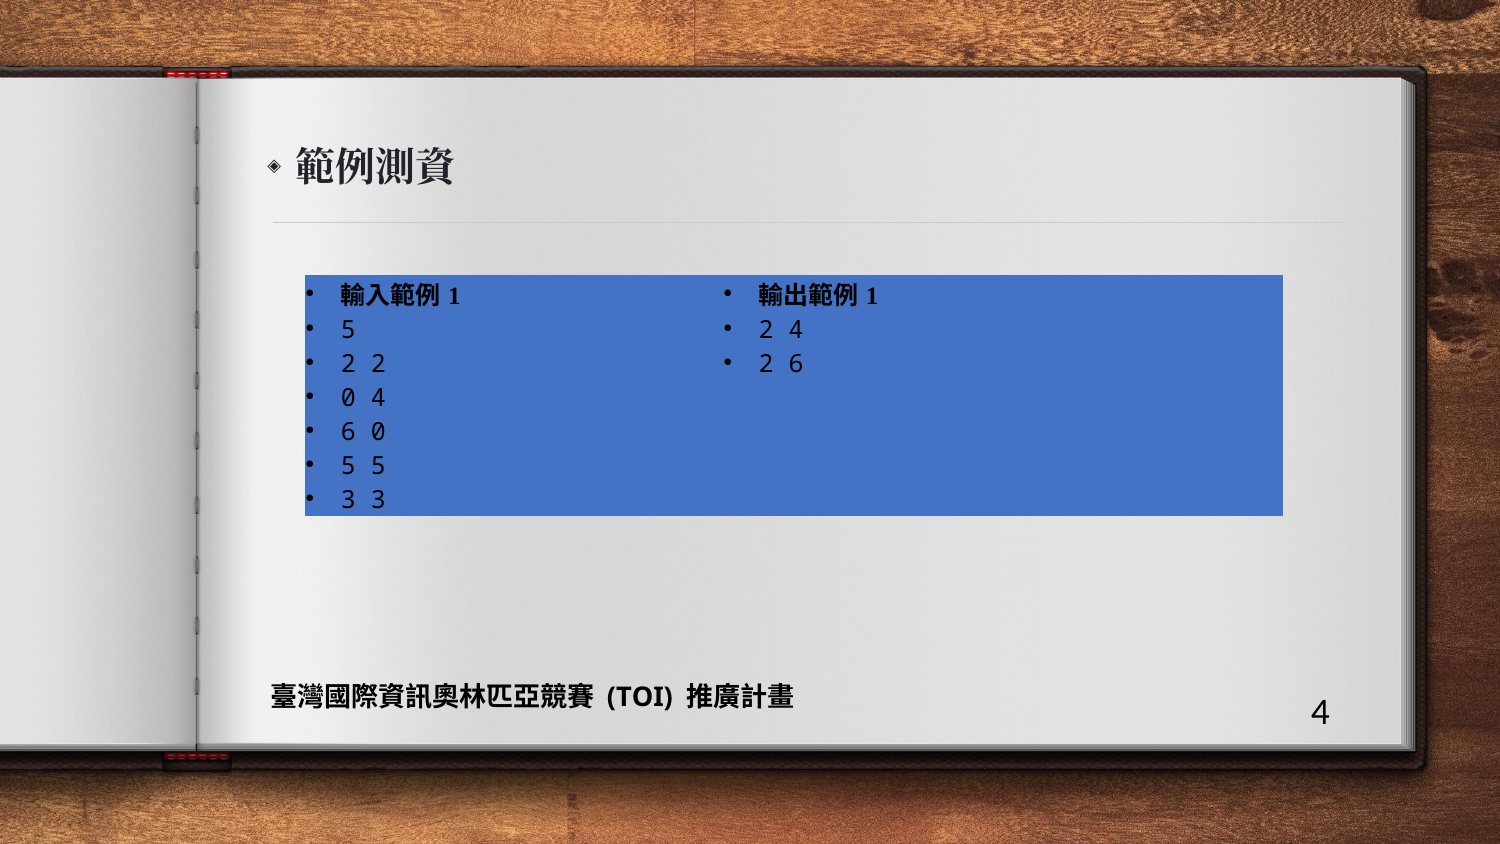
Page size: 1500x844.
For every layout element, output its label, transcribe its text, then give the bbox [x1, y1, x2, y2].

list 範例測資 [252, 126, 1194, 205]
table_header 輸出範例1 2 4 2 6 [723, 275, 1283, 516]
table_header 輸入範例1 5 2 2 0 4 6 0 5 5 3 3 [305, 275, 723, 516]
text_box 4 [1295, 672, 1386, 737]
